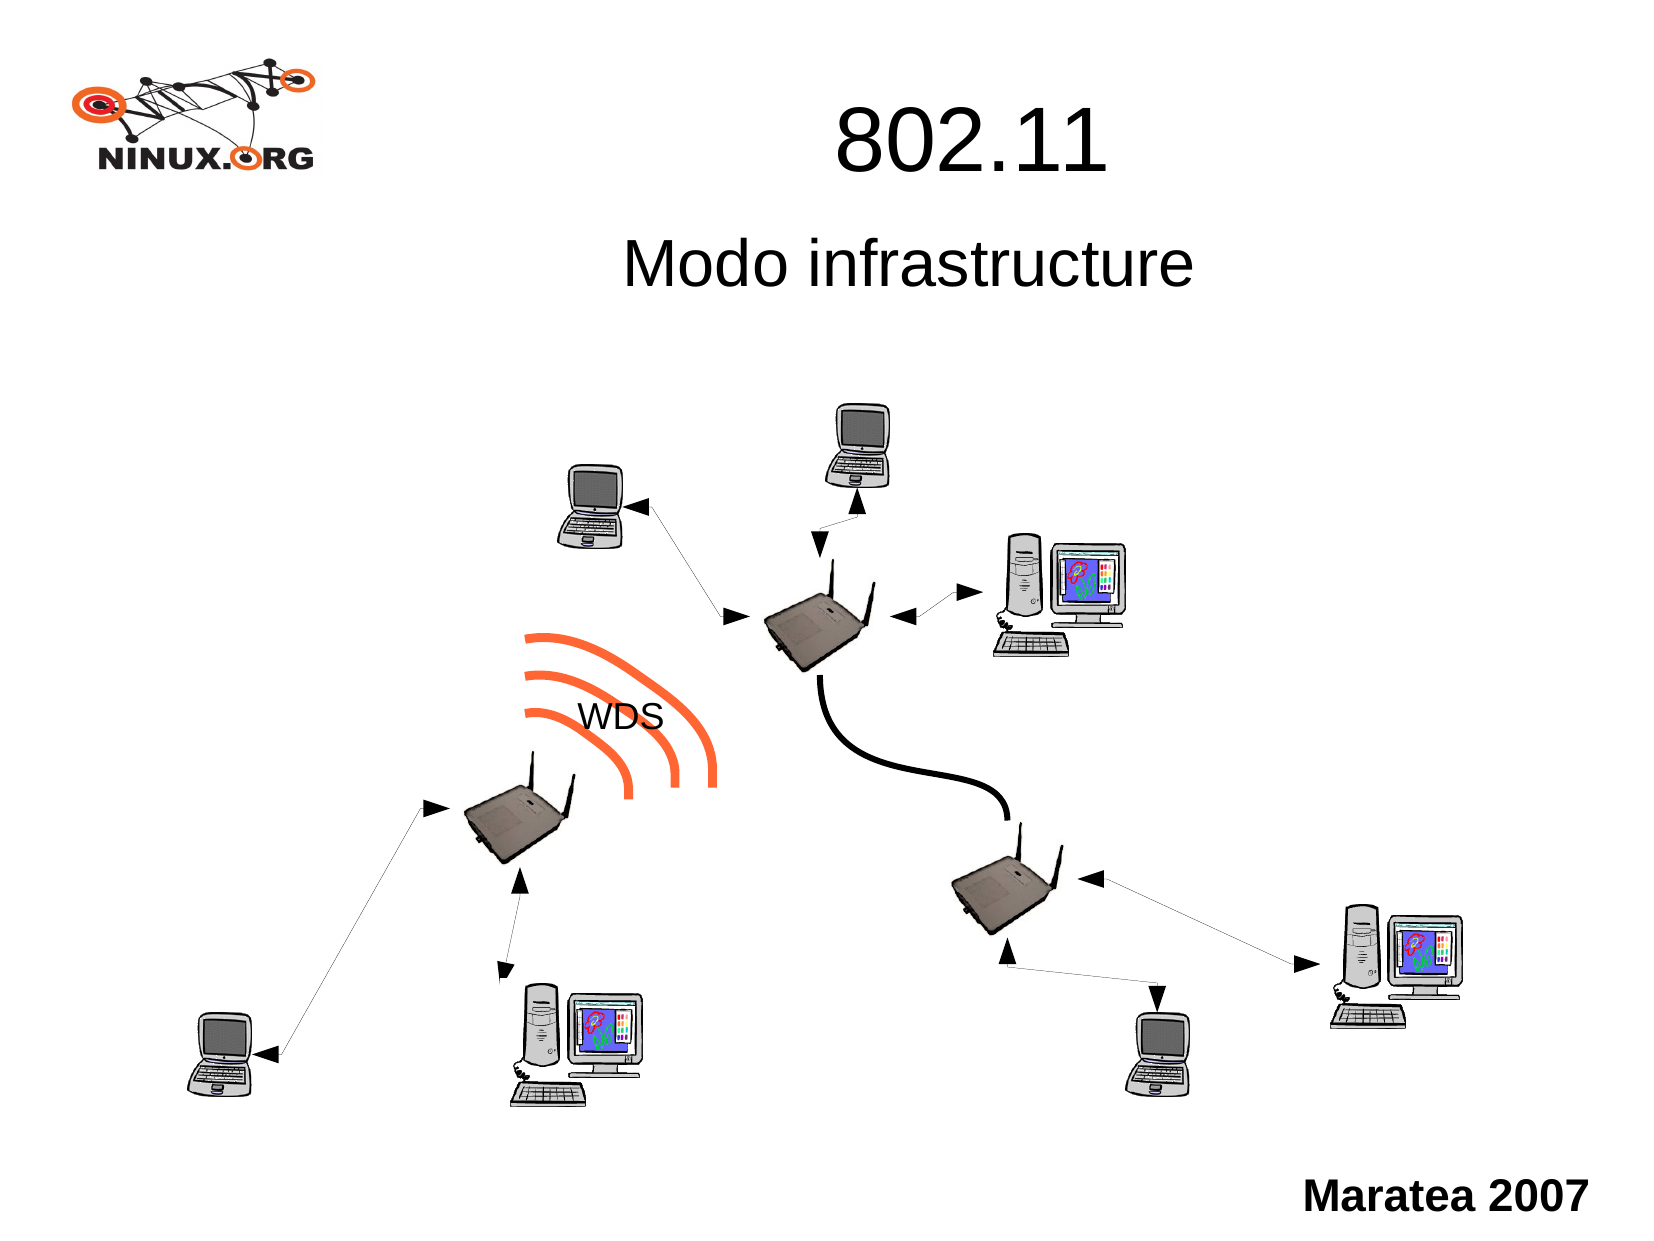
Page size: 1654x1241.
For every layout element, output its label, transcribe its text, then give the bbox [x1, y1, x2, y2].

subtitle Modo infrastructure [165, 189, 1654, 338]
picture [1125, 1012, 1190, 1097]
picture [59, 58, 323, 178]
picture [937, 820, 1078, 938]
title 802.11 [383, 43, 1565, 189]
picture [825, 403, 890, 488]
text_box Maratea 2007 [1275, 1162, 1651, 1237]
picture [187, 1012, 252, 1097]
picture [983, 528, 1126, 657]
picture [450, 749, 590, 867]
picture [500, 978, 643, 1107]
picture [1320, 899, 1463, 1029]
picture [557, 464, 623, 550]
text_box WDS [562, 688, 713, 751]
picture [750, 557, 890, 676]
